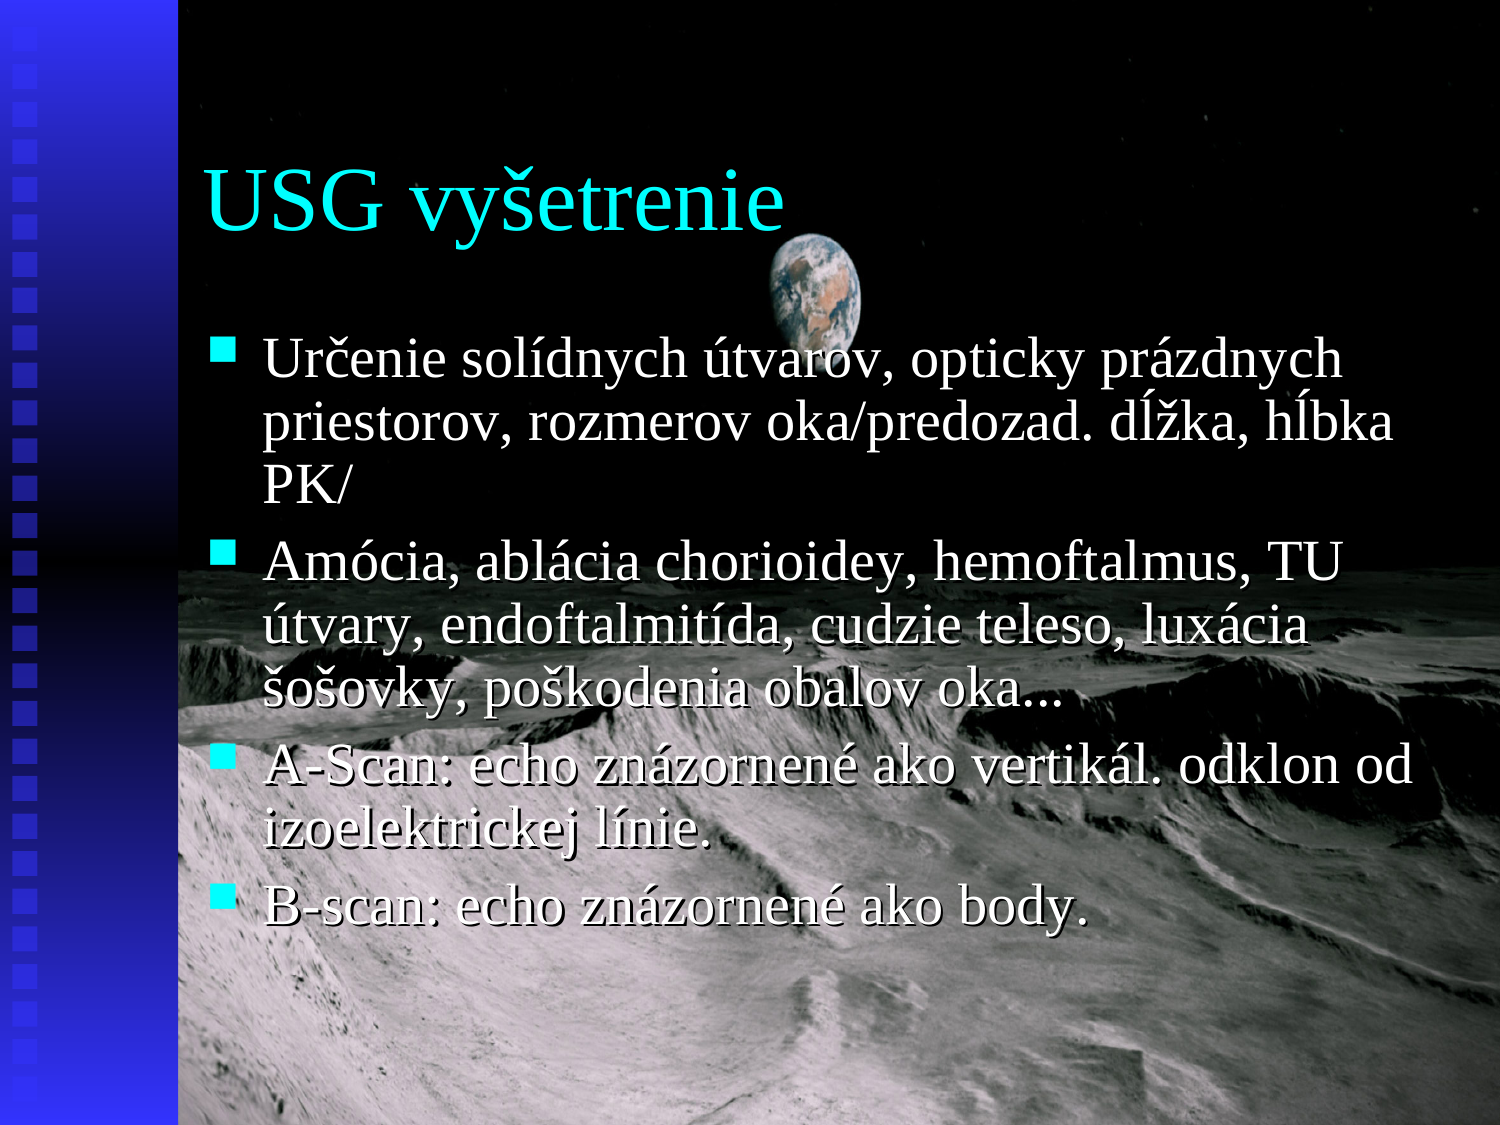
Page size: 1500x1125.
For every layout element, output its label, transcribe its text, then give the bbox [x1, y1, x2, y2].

picture [0, 0, 1500, 1125]
list Určenie solídnych útvarov, opticky prázdnych priestorov, rozmerov oka/predozad. dĺžka, hĺbka PK/ Amócia, ablácia chorioidey, hemoftalmus, TU útvary, endoftalmitída, cudzie teleso, luxácia šošovky, poškodenia obalov oka... A-Scan: echo znázornené ako vertikál. odklon od izoelektrickej línie. B-scan: echo znázornené ako body. [191, 319, 1467, 995]
title USG vyšetrenie [187, 99, 1463, 288]
